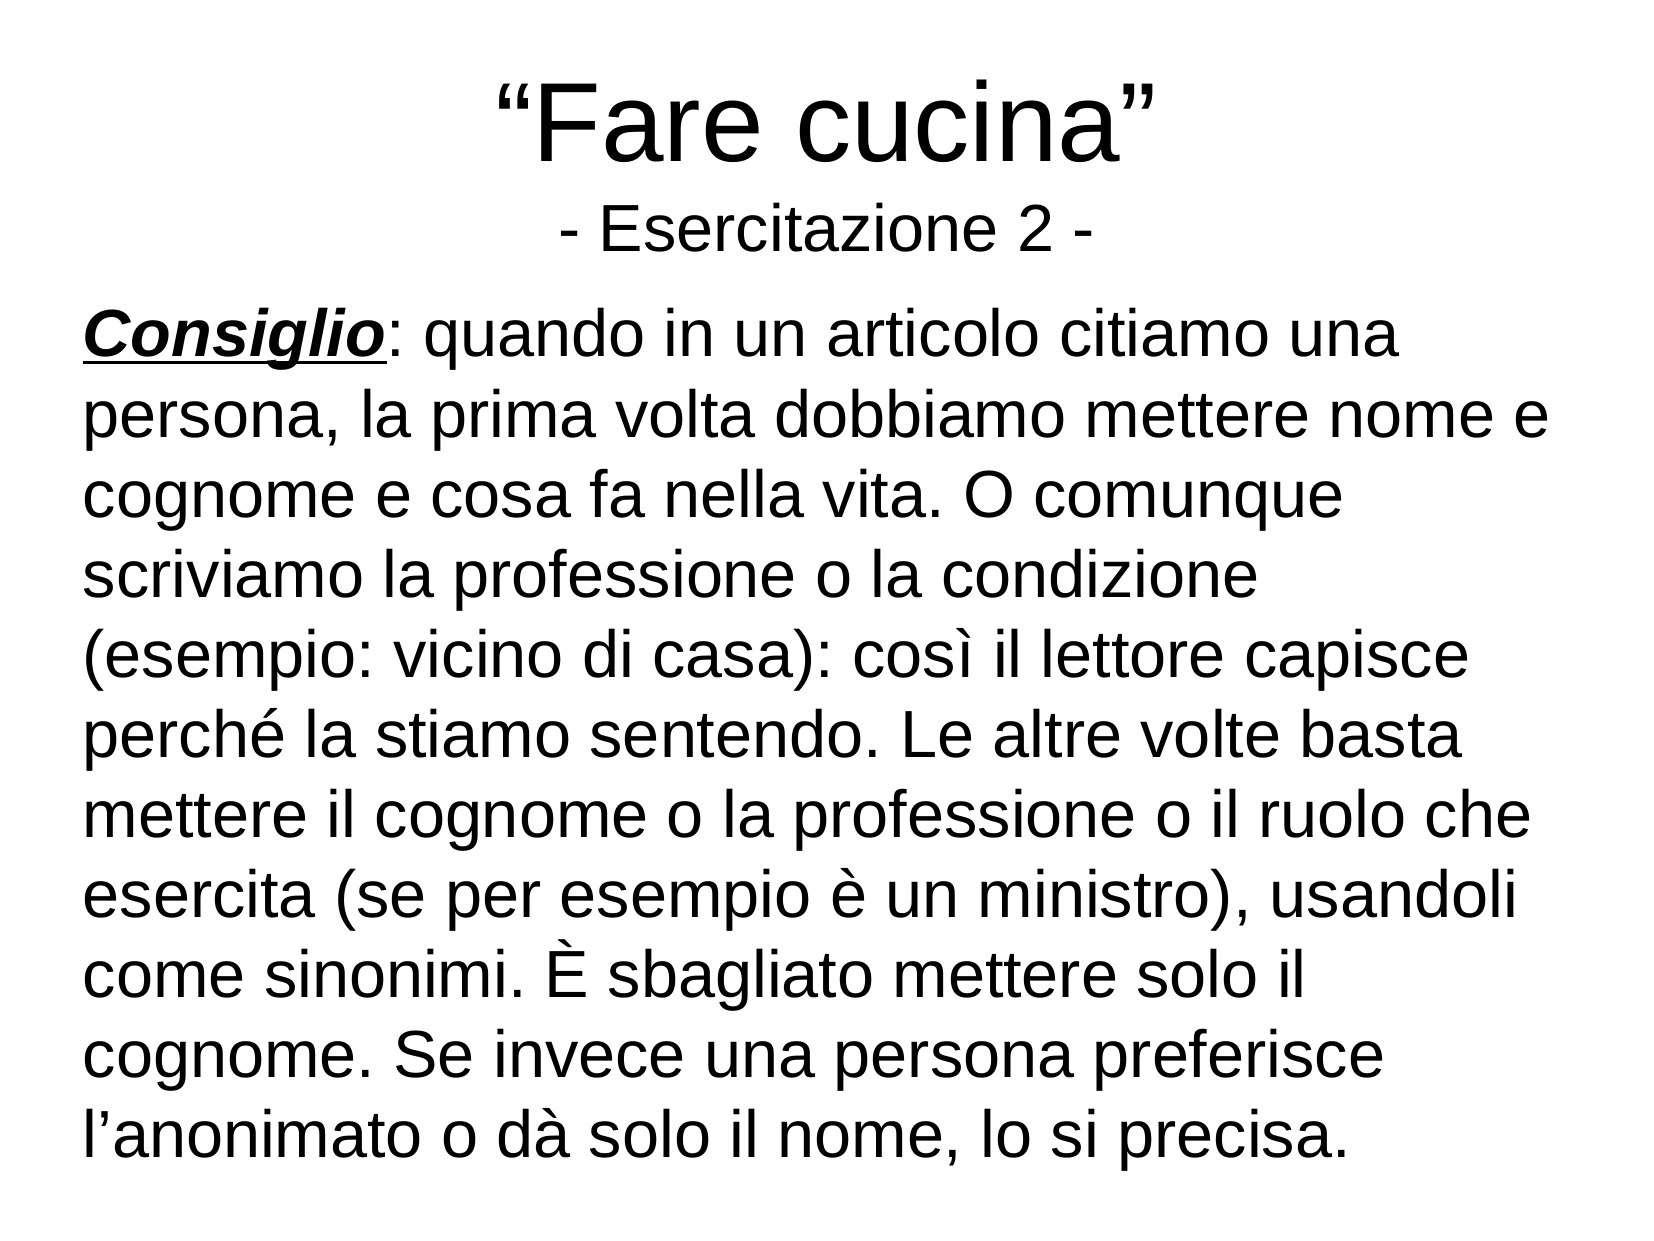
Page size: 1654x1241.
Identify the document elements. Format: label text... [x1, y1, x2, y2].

list Consiglio: quando in un articolo citiamo una persona, la prima volta dobbiamo mettere nome e cognome e cosa fa nella vita. O comunque scriviamo la professione o la condizione (esempio: vicino di casa): così il lettore capisce perché la stiamo sentendo. Le altre volte basta mettere il cognome o la professione o il ruolo che esercita (se per esempio è un ministro), usandoli come sinonimi. È sbagliato mettere solo il cognome. Se invece una persona preferisce l’anonimato o dà solo il nome, lo si precisa. [82, 290, 1571, 1191]
title “Fare cucina” - Esercitazione 2 - [82, 49, 1571, 257]
